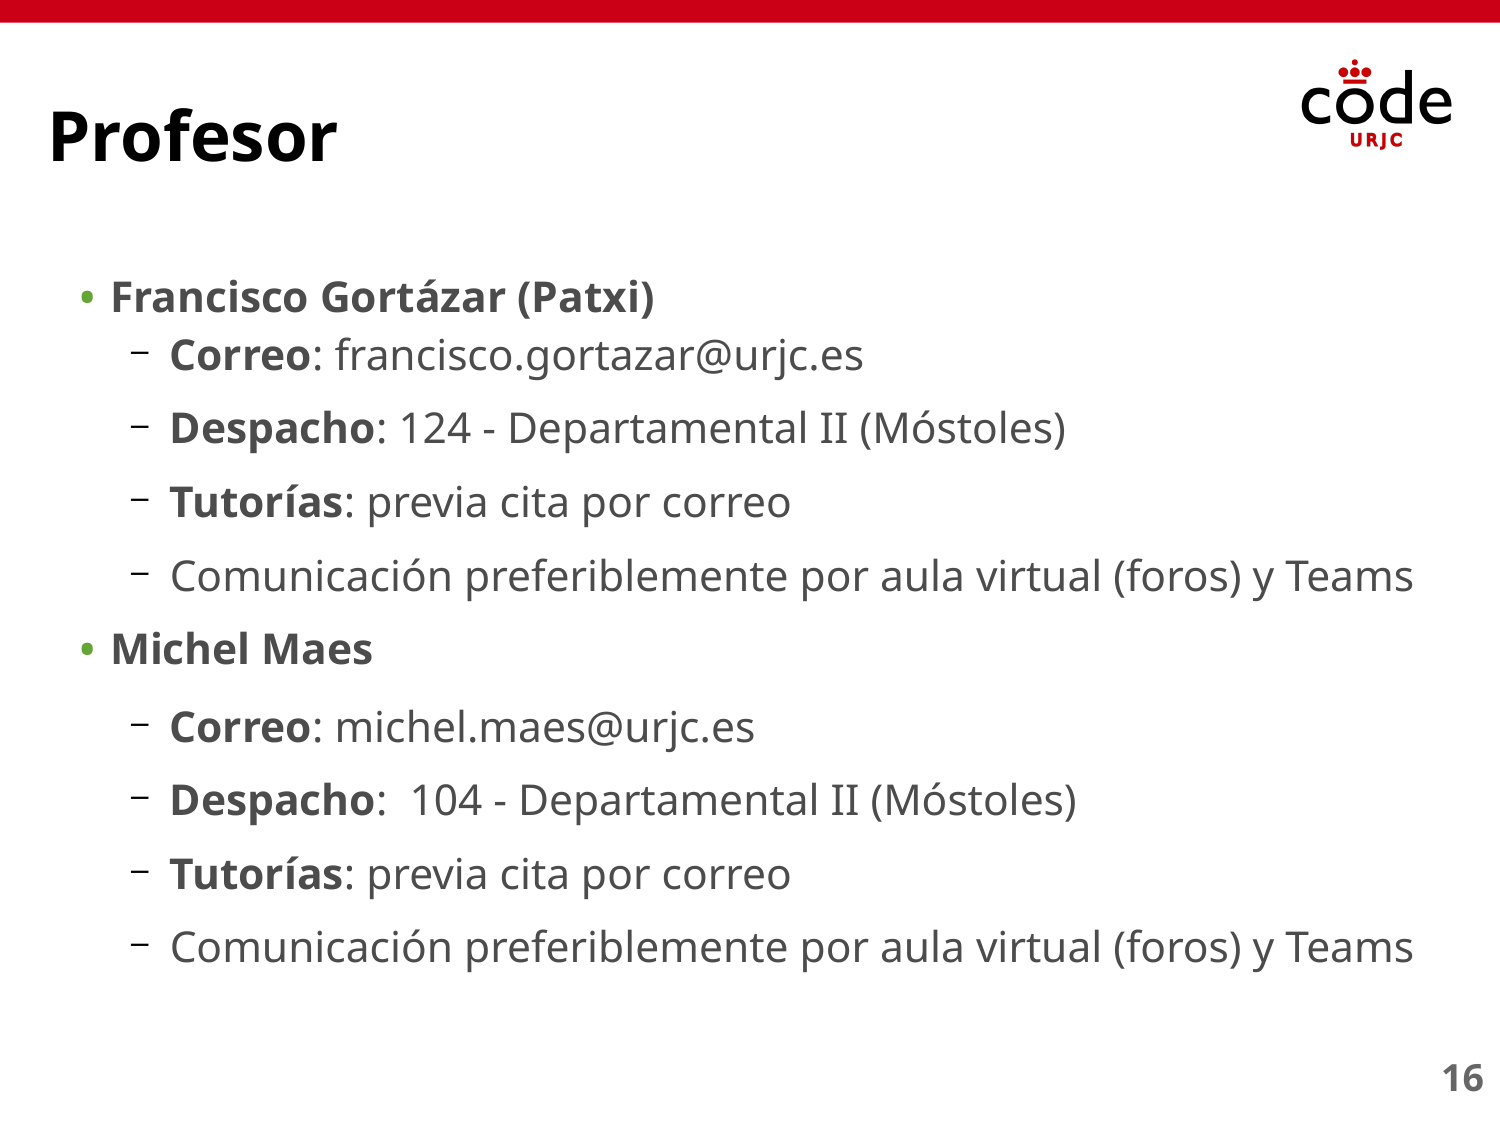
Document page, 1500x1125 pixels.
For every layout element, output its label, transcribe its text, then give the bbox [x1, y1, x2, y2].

picture [1284, 50, 1468, 161]
list Francisco Gortázar (Patxi) Correo: francisco.gortazar@urjc.es Despacho: 124 - Departamental II (Móstoles) Tutorías: previa cita por correo Comunicación preferiblemente por aula virtual (foros) y Teams Michel Maes Correo: michel.maes@urjc.es Despacho: 104 - Departamental II (Móstoles) Tutorías: previa cita por correo Comunicación preferiblemente por aula virtual (foros) y Teams [51, 259, 1436, 1013]
title Profesor [32, 79, 1383, 189]
